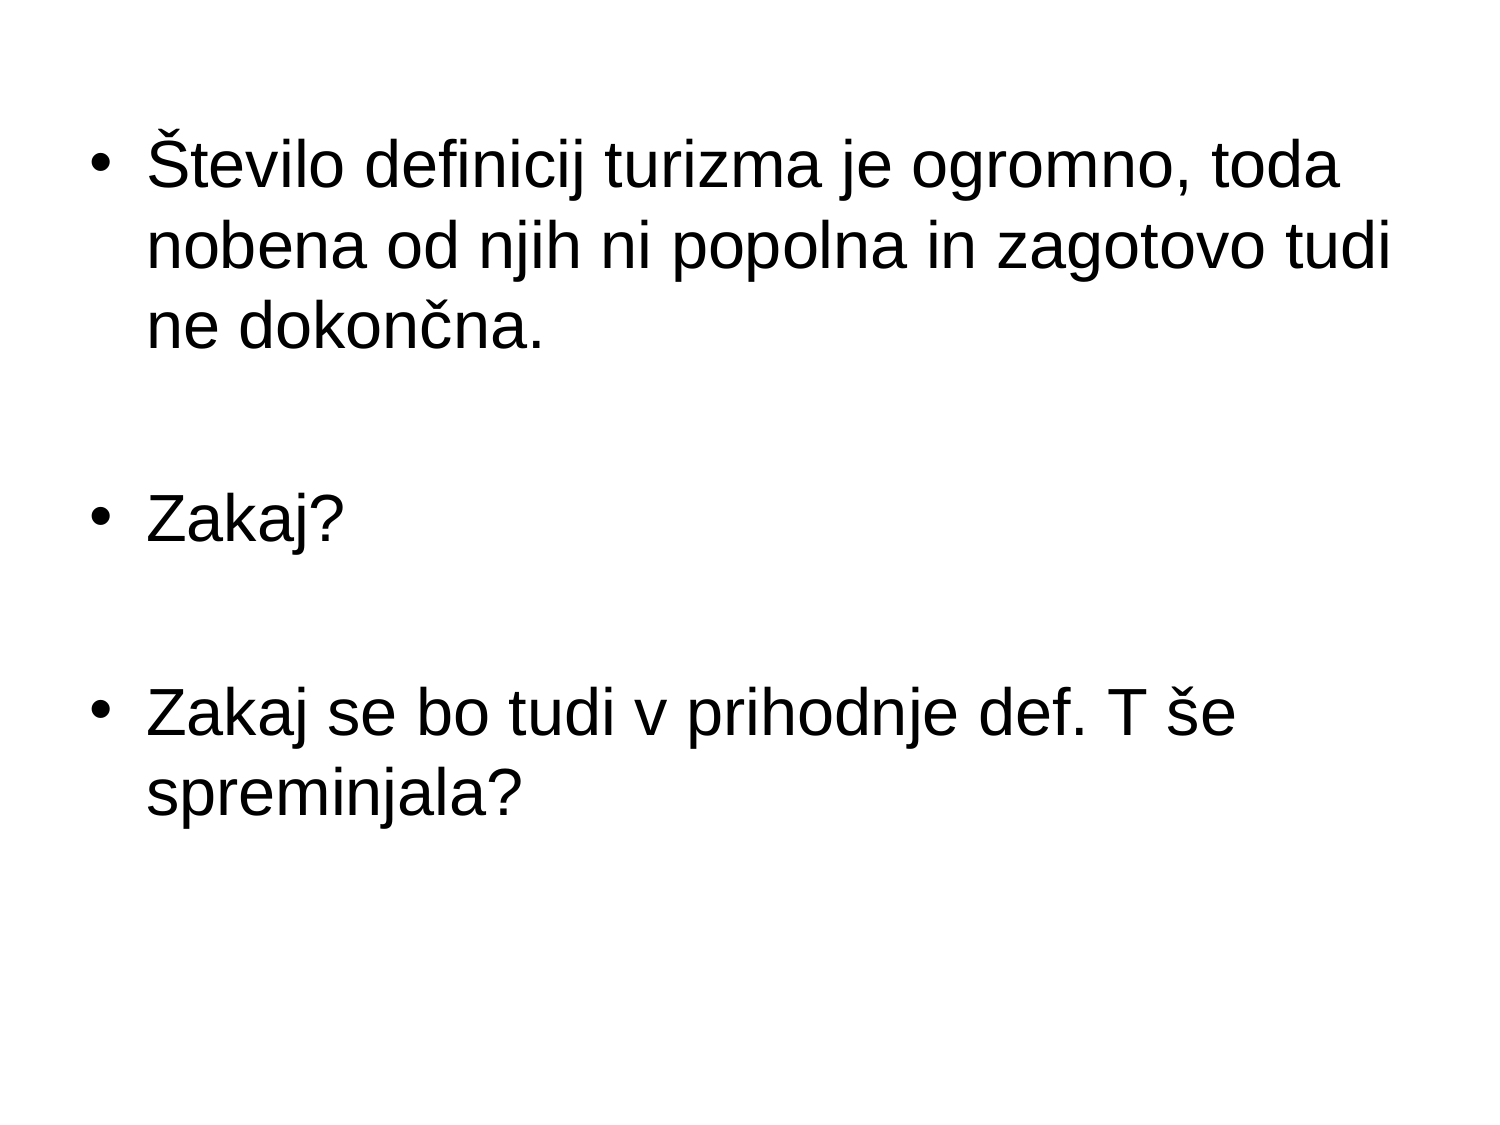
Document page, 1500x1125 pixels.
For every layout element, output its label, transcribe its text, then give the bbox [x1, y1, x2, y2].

list Število definicij turizma je ogromno, toda nobena od njih ni popolna in zagotovo tudi ne dokončna. Zakaj? Zakaj se bo tudi v prihodnje def. T še spreminjala? [75, 113, 1426, 1006]
